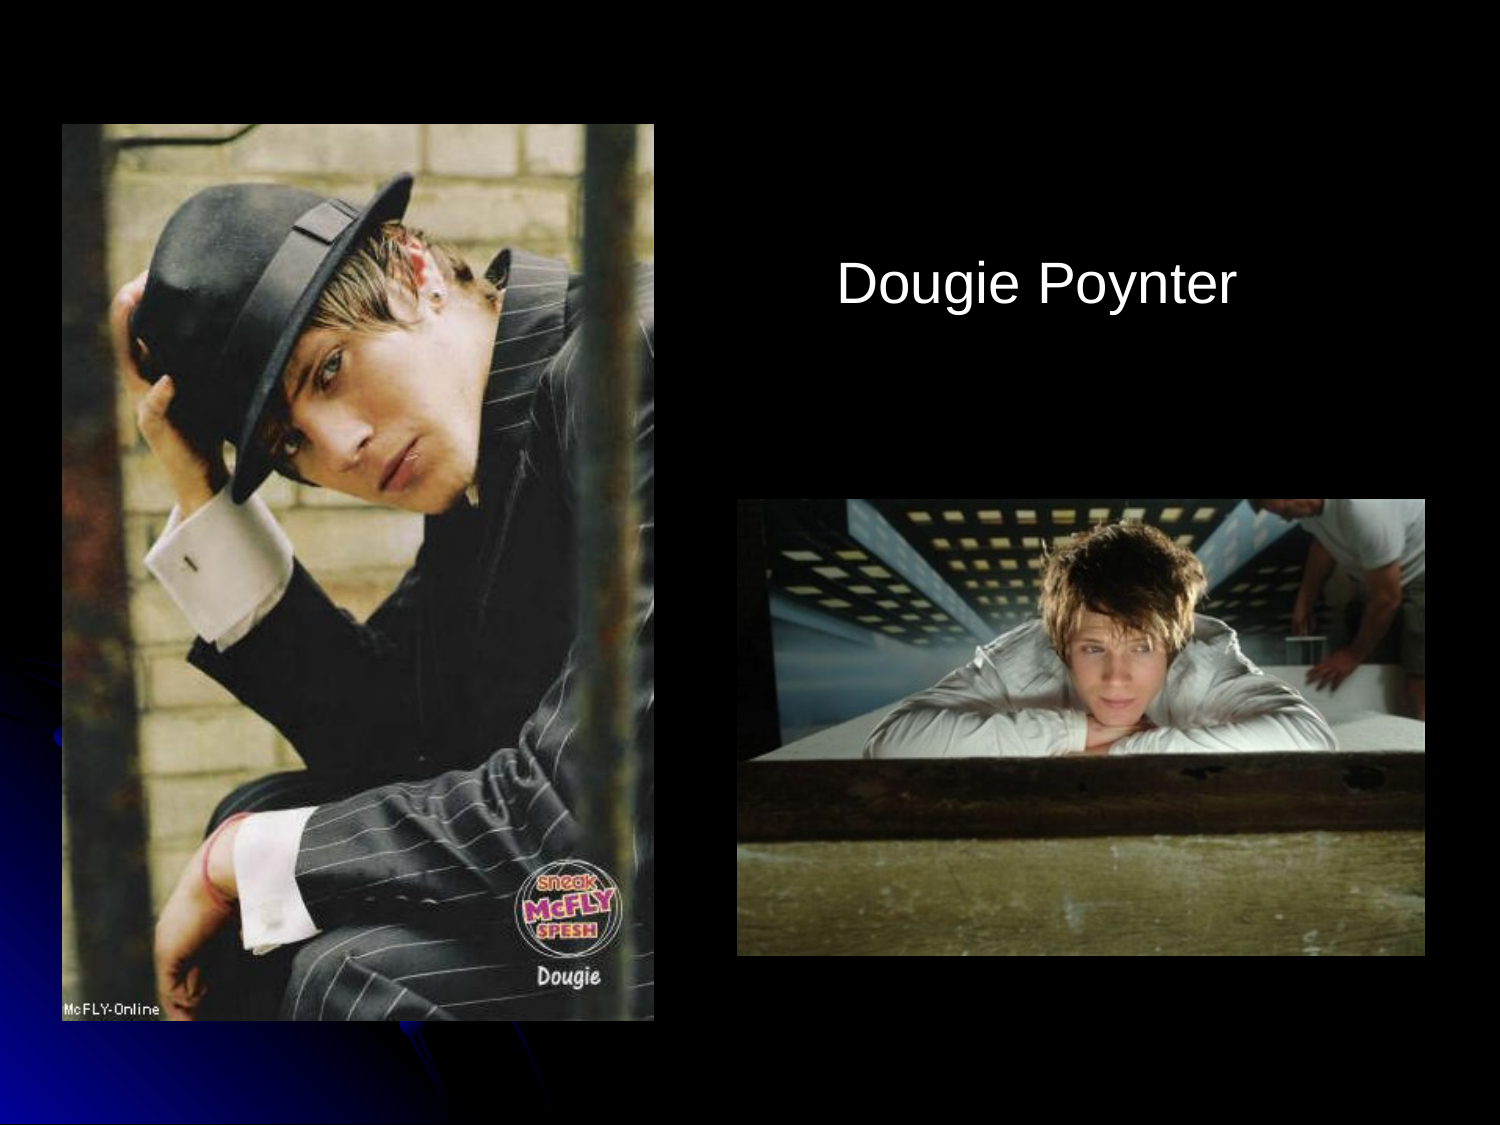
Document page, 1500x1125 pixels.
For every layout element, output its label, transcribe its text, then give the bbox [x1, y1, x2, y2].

subtitle Dougie Poynter [725, 237, 1350, 338]
picture [62, 124, 654, 1021]
picture [737, 499, 1425, 956]
